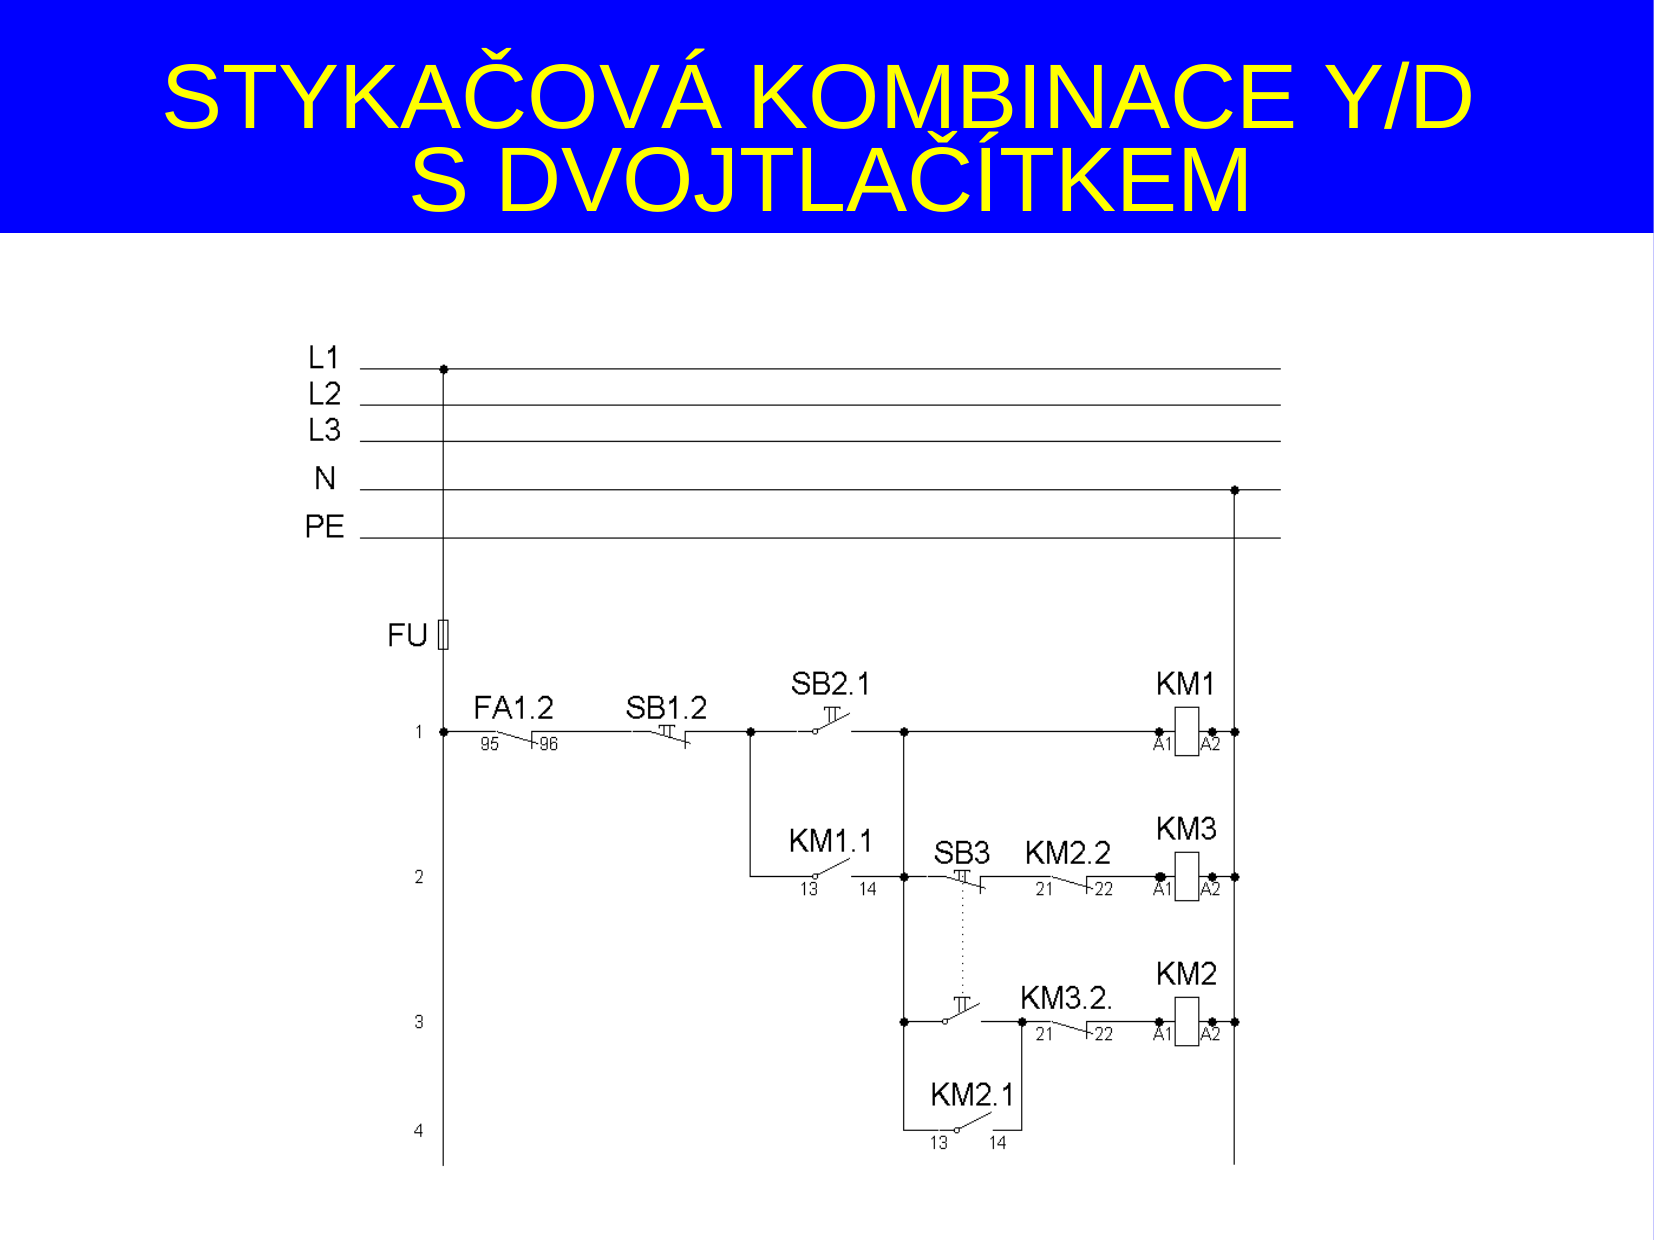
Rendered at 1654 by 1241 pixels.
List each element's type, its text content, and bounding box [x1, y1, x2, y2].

title STYKAČOVÁ KOMBINACE Y/D S DVOJTLAČÍTKEM [88, 29, 1576, 233]
picture [0, 233, 1654, 1241]
